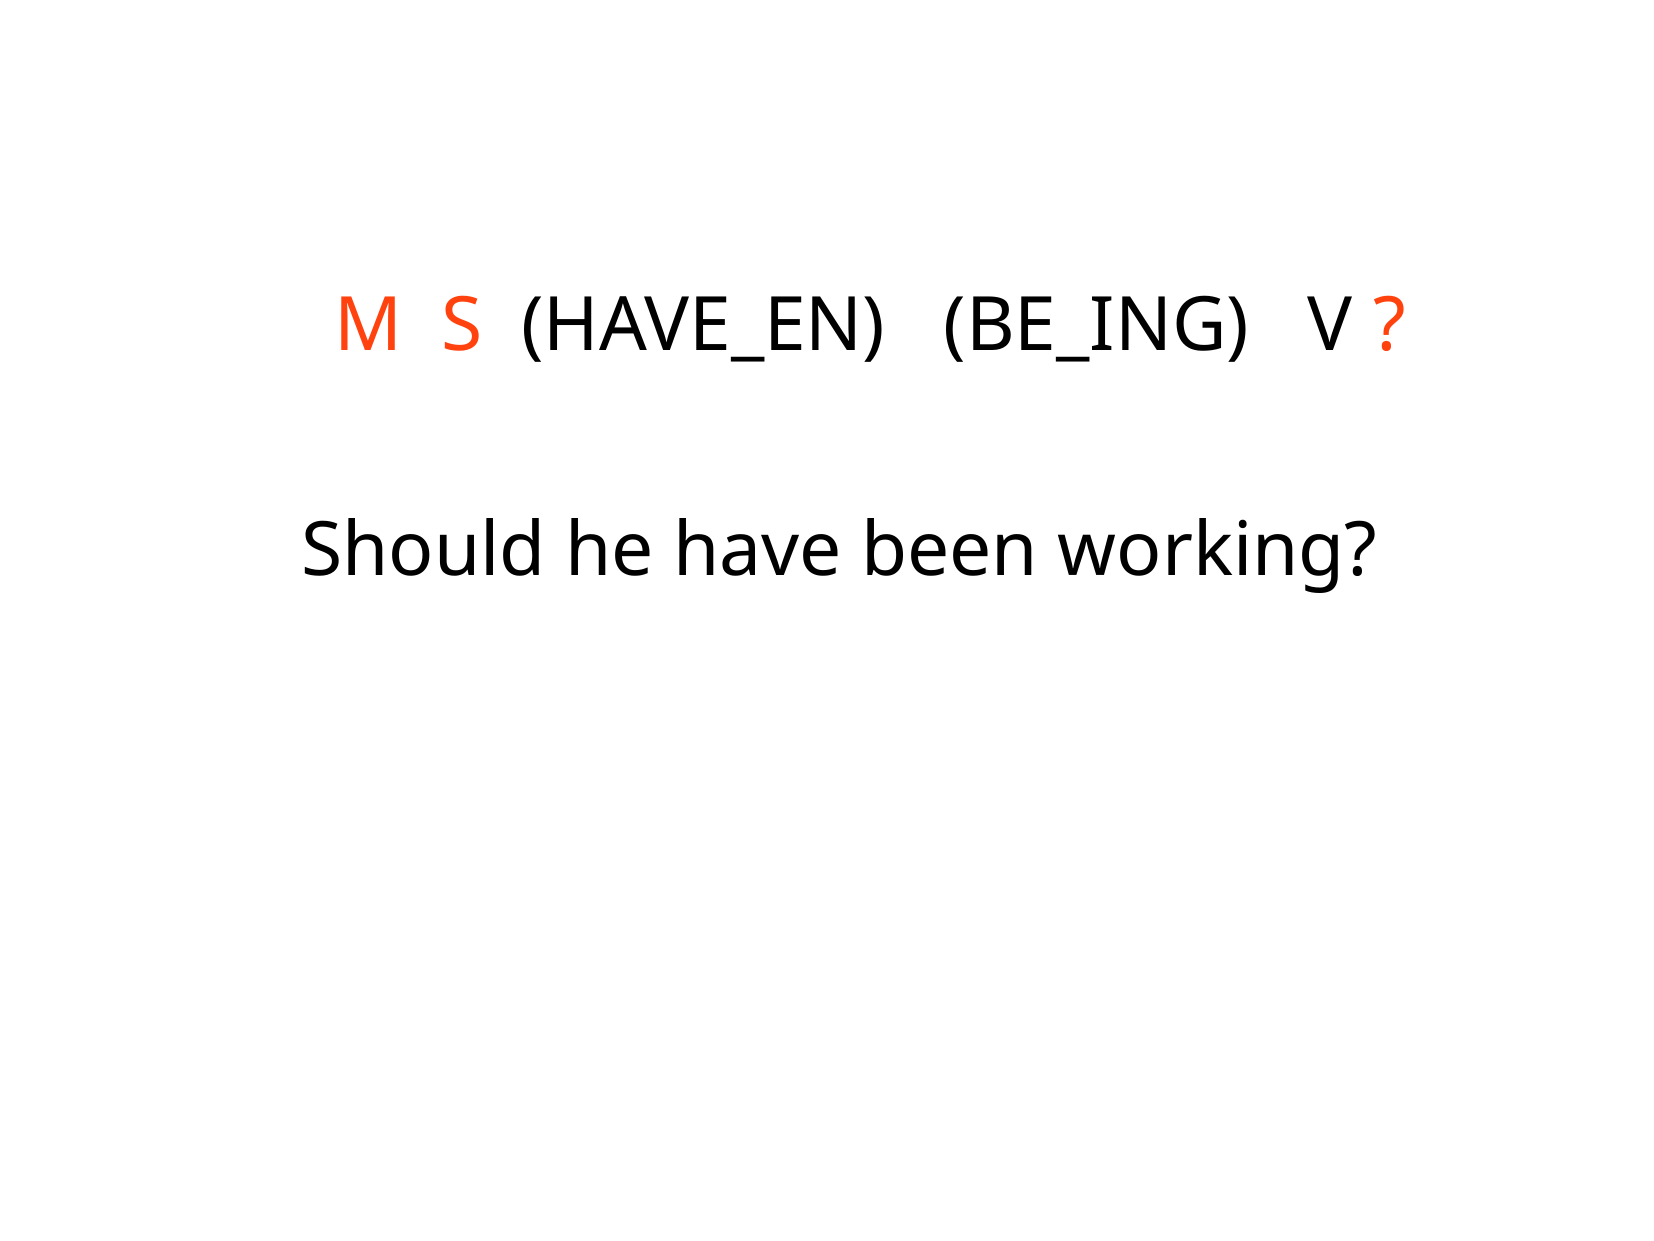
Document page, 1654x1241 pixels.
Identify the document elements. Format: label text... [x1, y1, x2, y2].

text_box M S (HAVE_EN) (BE_ING) V ? Should he have been working? [59, 35, 1642, 1225]
